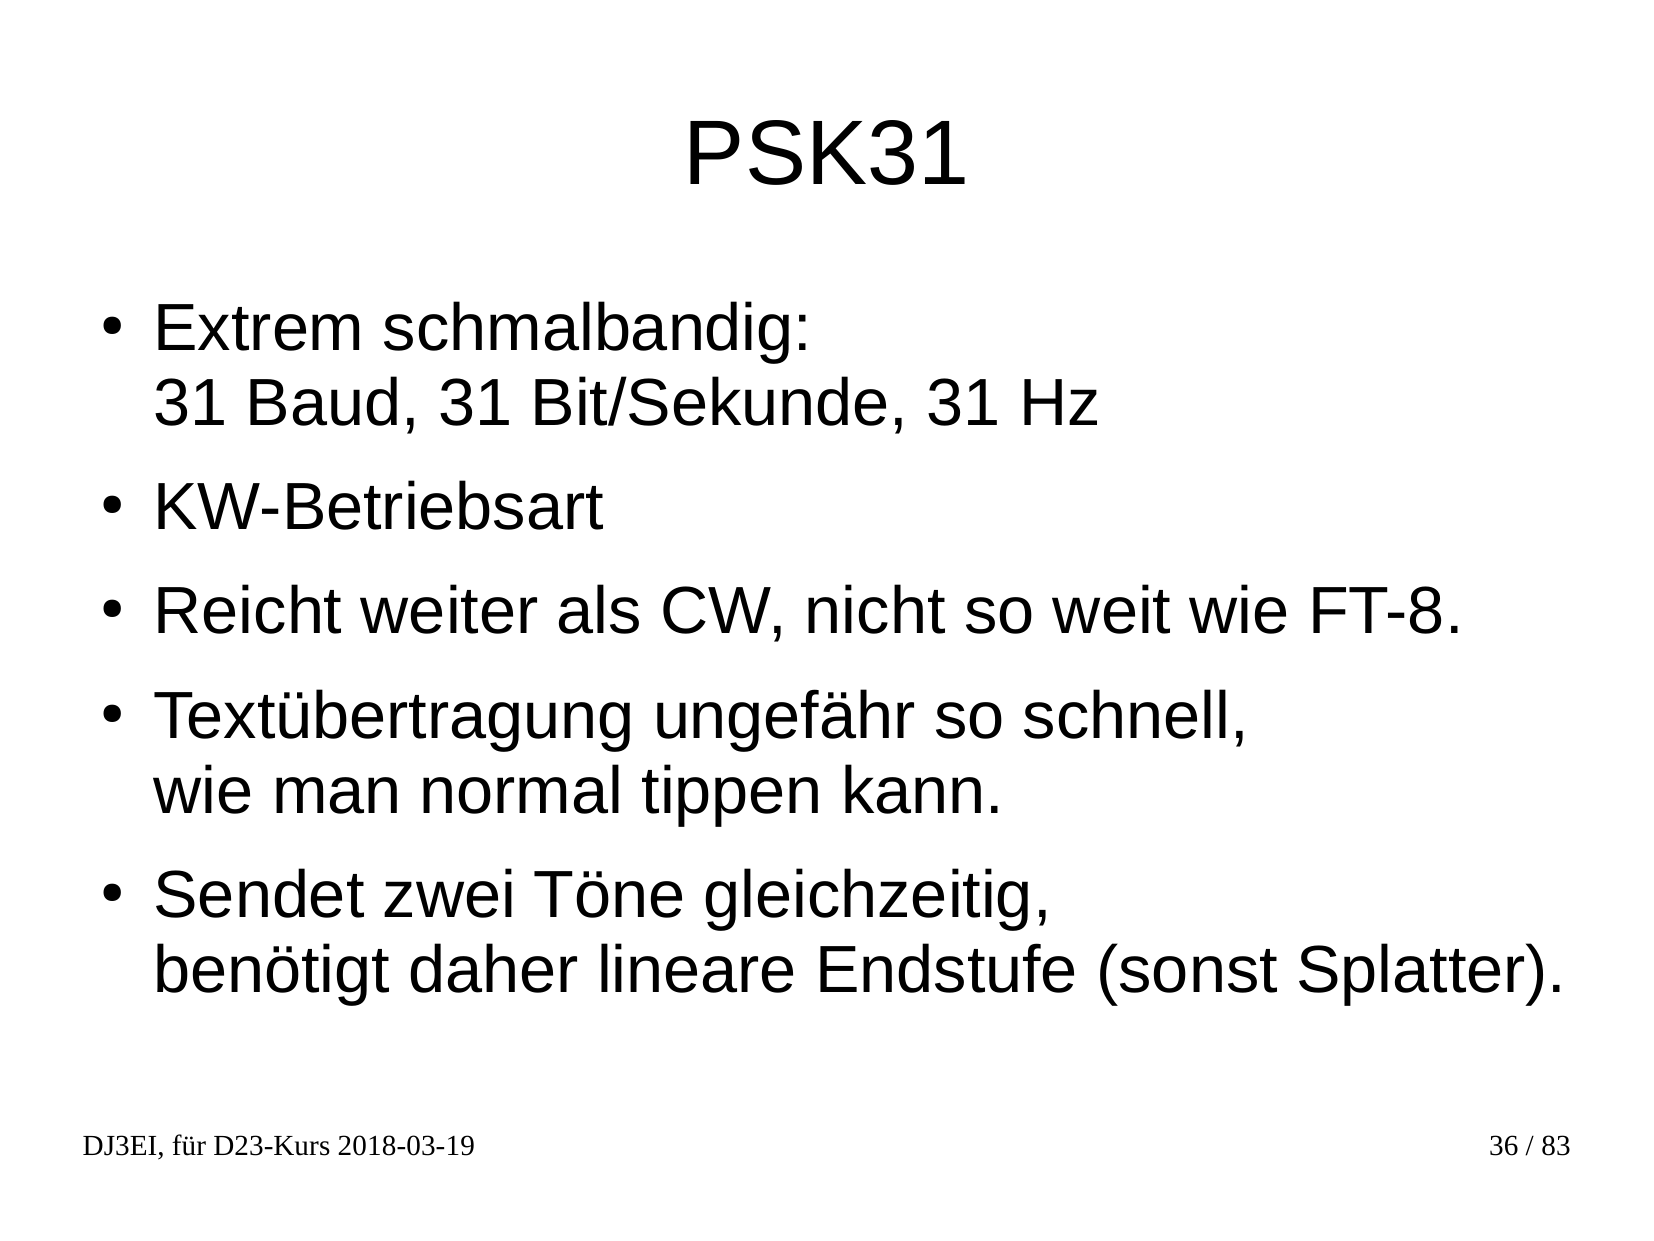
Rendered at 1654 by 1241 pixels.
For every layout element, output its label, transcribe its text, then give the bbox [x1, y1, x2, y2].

title PSK31 [82, 49, 1571, 257]
list Extrem schmalbandig: 31 Baud, 31 Bit/Sekunde, 31 Hz KW-Betriebsart Reicht weiter als CW, nicht so weit wie FT-8. Textübertragung ungefähr so schnell, wie man normal tippen kann. Sendet zwei Töne gleichzeitig, benötigt daher lineare Endstufe (sonst Splatter). [82, 290, 1571, 1010]
